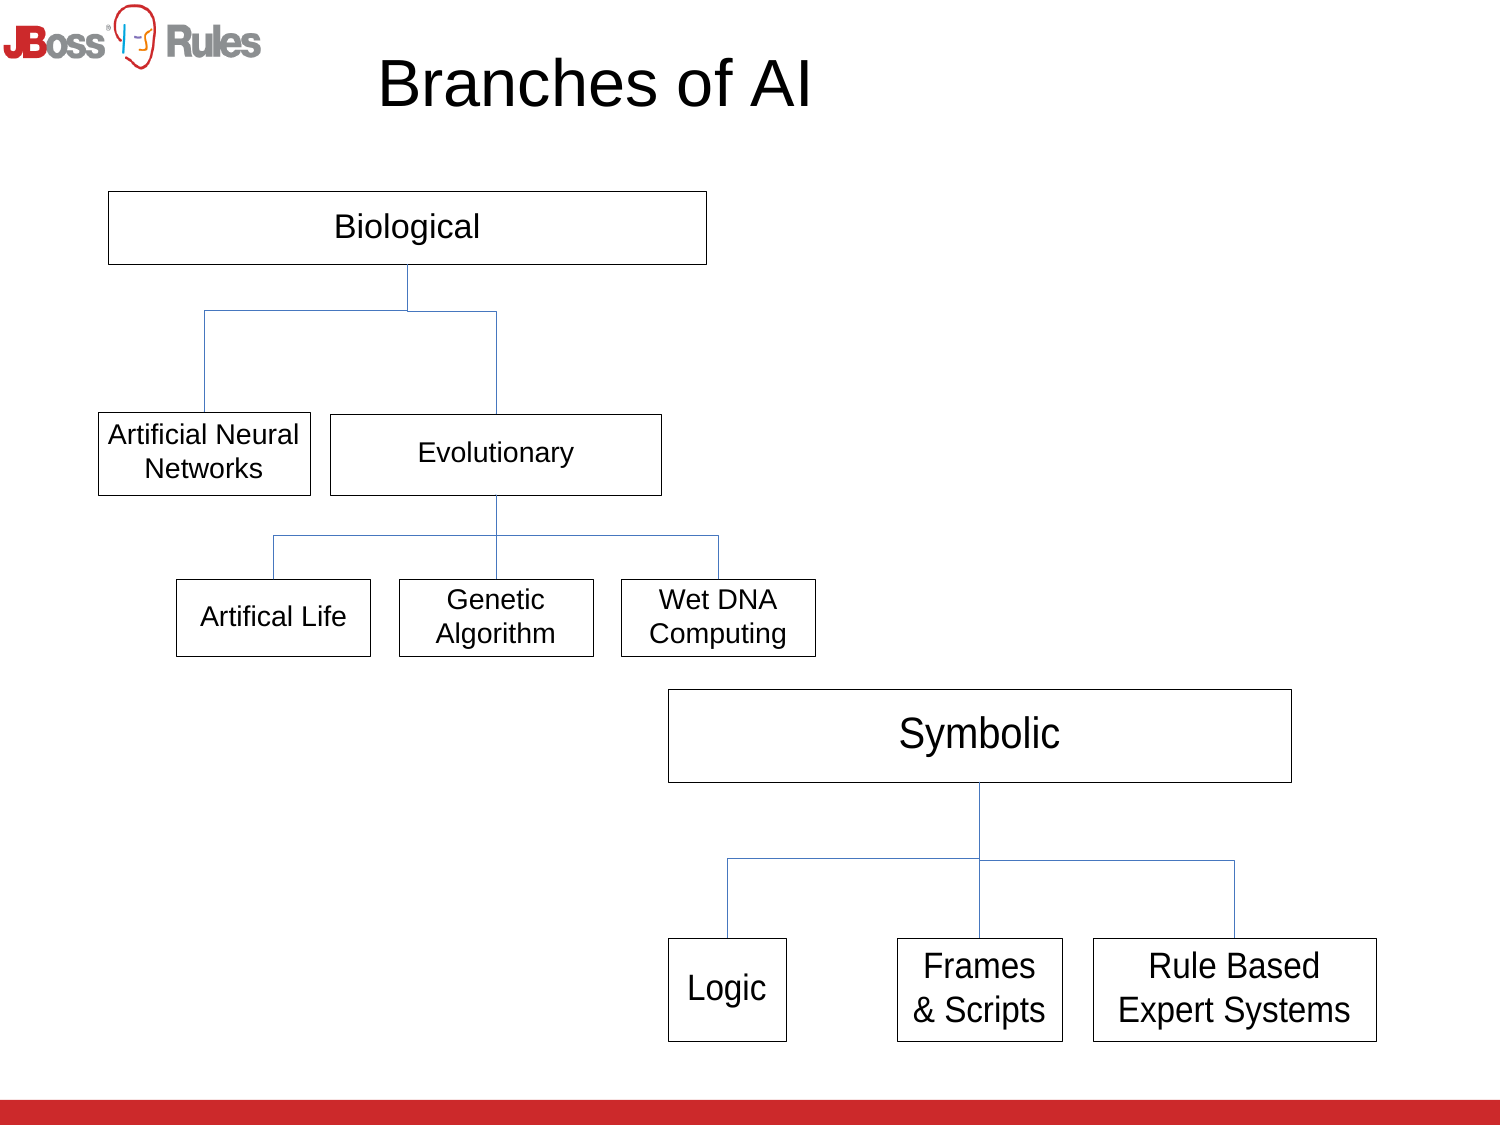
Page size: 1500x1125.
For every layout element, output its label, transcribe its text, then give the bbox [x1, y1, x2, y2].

chart [95, 189, 818, 663]
text_box Branches of AI [362, 37, 975, 129]
picture [0, 0, 266, 73]
chart [665, 686, 1379, 1044]
